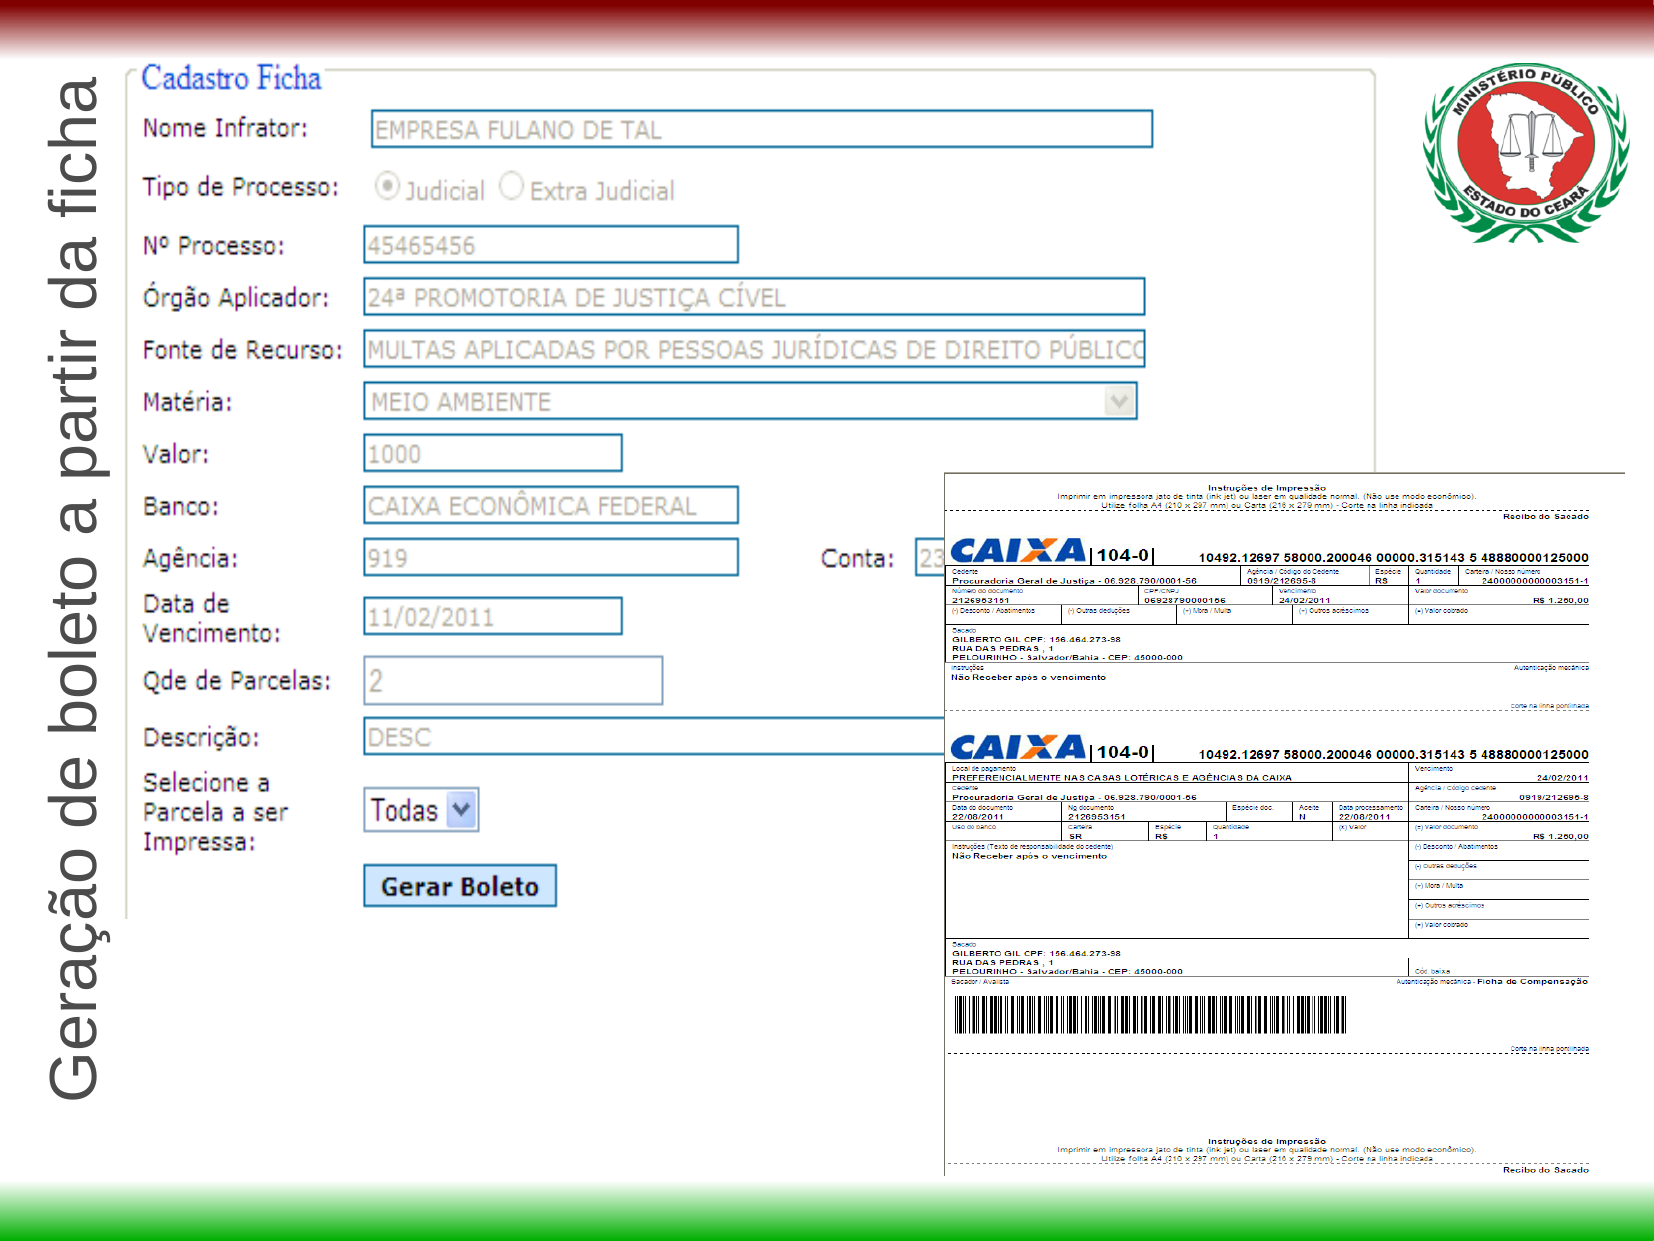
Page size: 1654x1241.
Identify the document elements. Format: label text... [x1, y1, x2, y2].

title Geração de boleto a partir da ficha [0, 0, 148, 1241]
picture [118, 58, 1625, 1176]
picture [1423, 63, 1630, 243]
